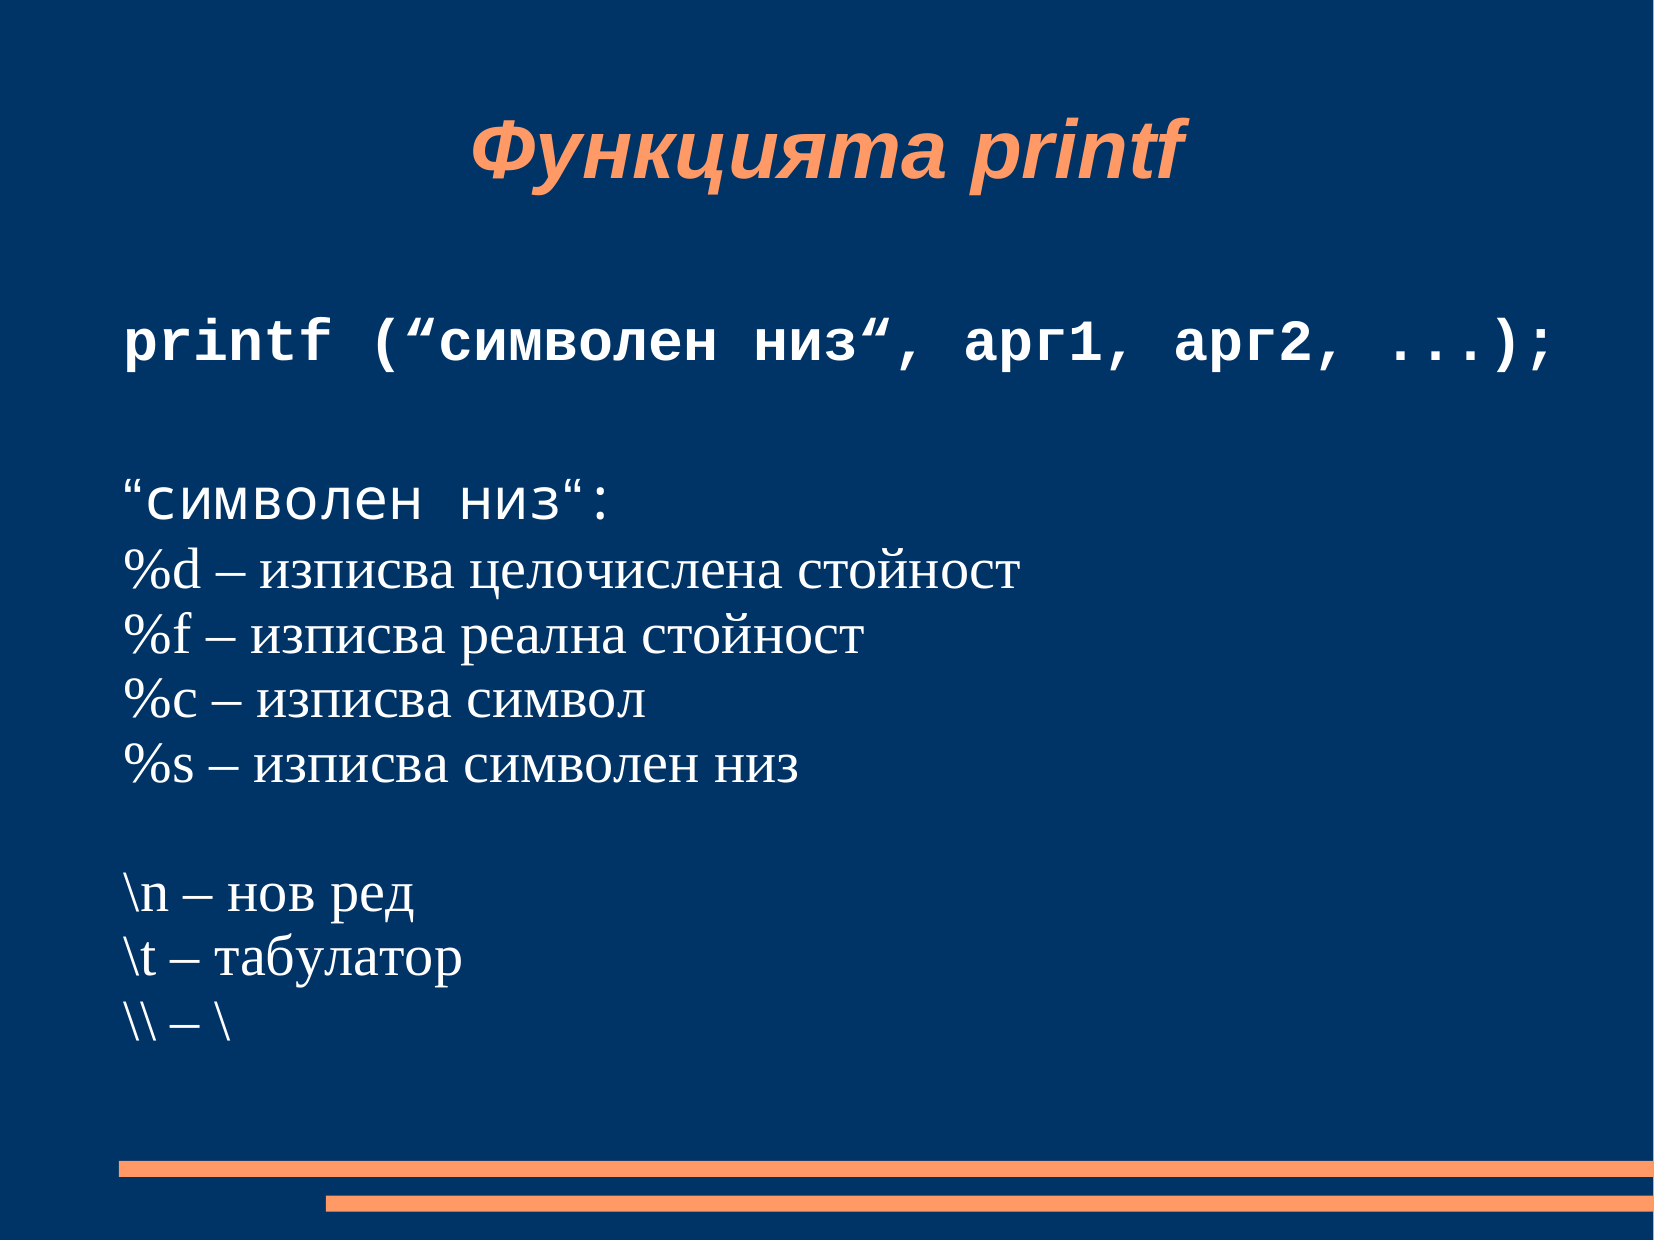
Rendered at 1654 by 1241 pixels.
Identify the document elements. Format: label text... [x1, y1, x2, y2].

subtitle printf (“символен низ“, арг1, арг2, ...); “символен низ“: %d – изписва целочислена стойност %f – изписва реална стойност %c – изписва символ %s – изписва символен низ \n – нов ред \t – табулатор \\ – \ [88, 277, 1576, 1088]
title Функцията printf [121, 46, 1534, 254]
